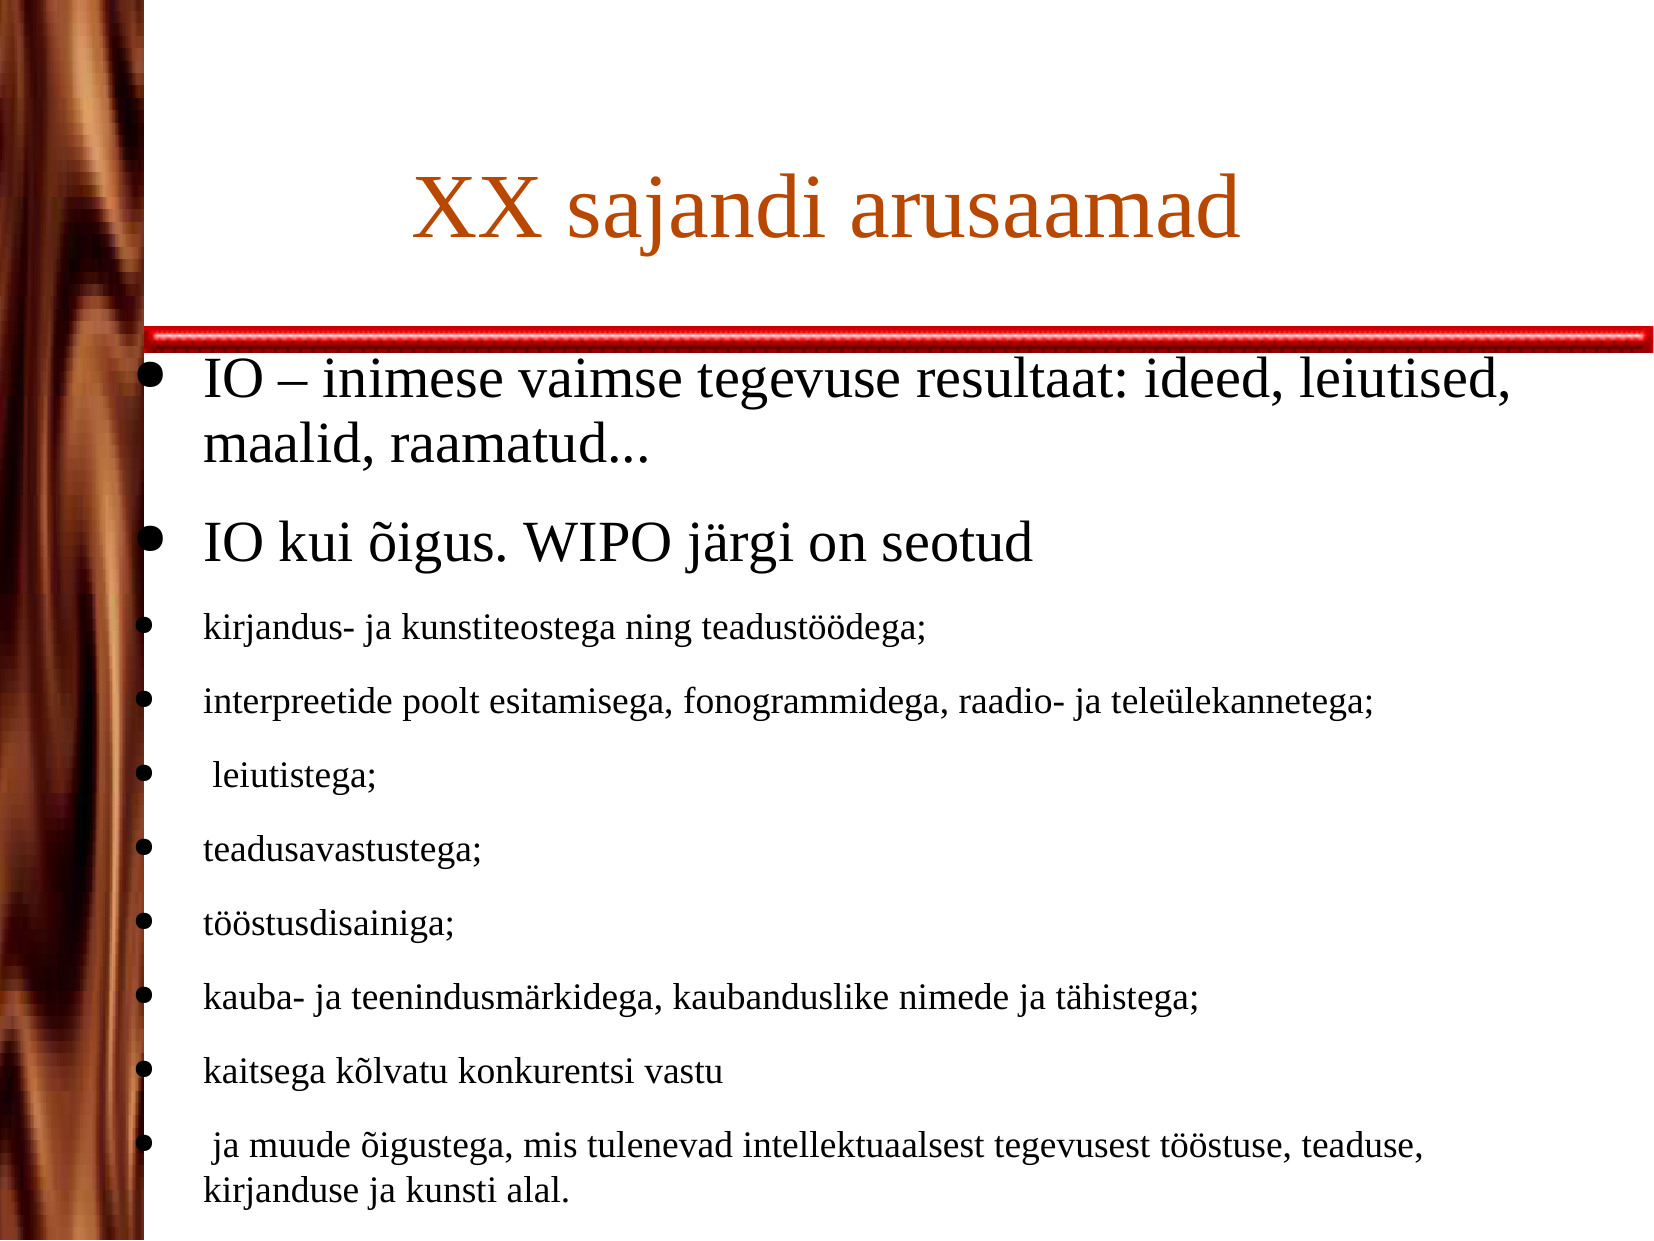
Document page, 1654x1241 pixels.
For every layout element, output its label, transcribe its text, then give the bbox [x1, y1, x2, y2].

picture [0, 0, 1654, 1240]
title XX sajandi arusaamad [121, 102, 1534, 310]
list IO – inimese vaimse tegevuse resultaat: ideed, leiutised, maalid, raamatud... IO kui õigus. WIPO järgi on seotud kirjandus- ja kunstiteostega ning teadustöödega; interpreetide poolt esitamisega, fonogrammidega, raadio- ja teleülekannetega; leiutistega; teadusavastustega; tööstusdisainiga; kauba- ja teenindusmärkidega, kaubanduslike nimede ja tähistega; kaitsega kõlvatu konkurentsi vastu ja muude õigustega, mis tulenevad intellektuaalsest tegevusest tööstuse, teaduse, kirjanduse ja kunsti alal. [121, 344, 1534, 1240]
